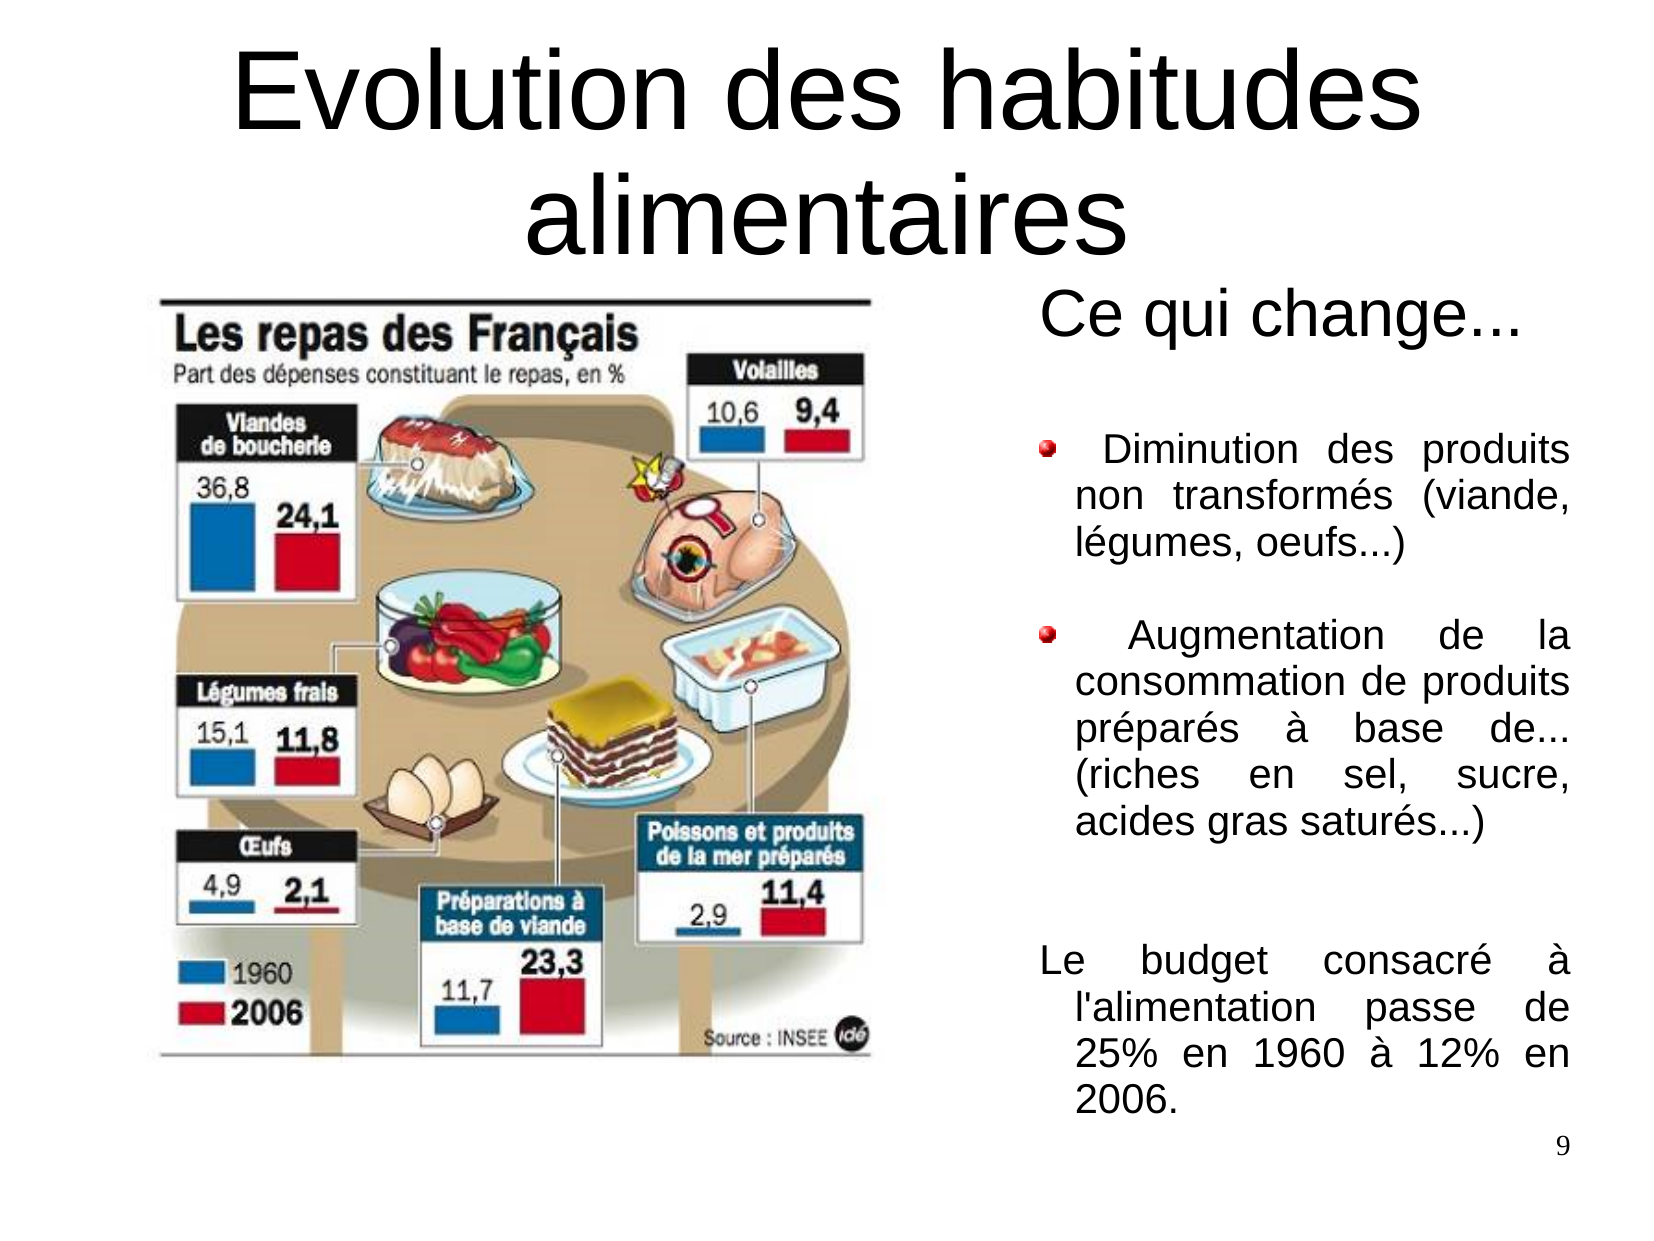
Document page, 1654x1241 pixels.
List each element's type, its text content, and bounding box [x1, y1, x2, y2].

picture [147, 295, 886, 1063]
title Evolution des habitudes alimentaires [82, 27, 1571, 279]
subtitle Ce qui change... Diminution des produits non transformés (viande, légumes, oeufs...) Augmentation de la consommation de produits préparés à base de... (riches en sel, sucre, acides gras saturés...) Le budget consacré à l'alimentation passe de 25% en 1960 à 12% en 2006. [1003, 273, 1571, 1126]
